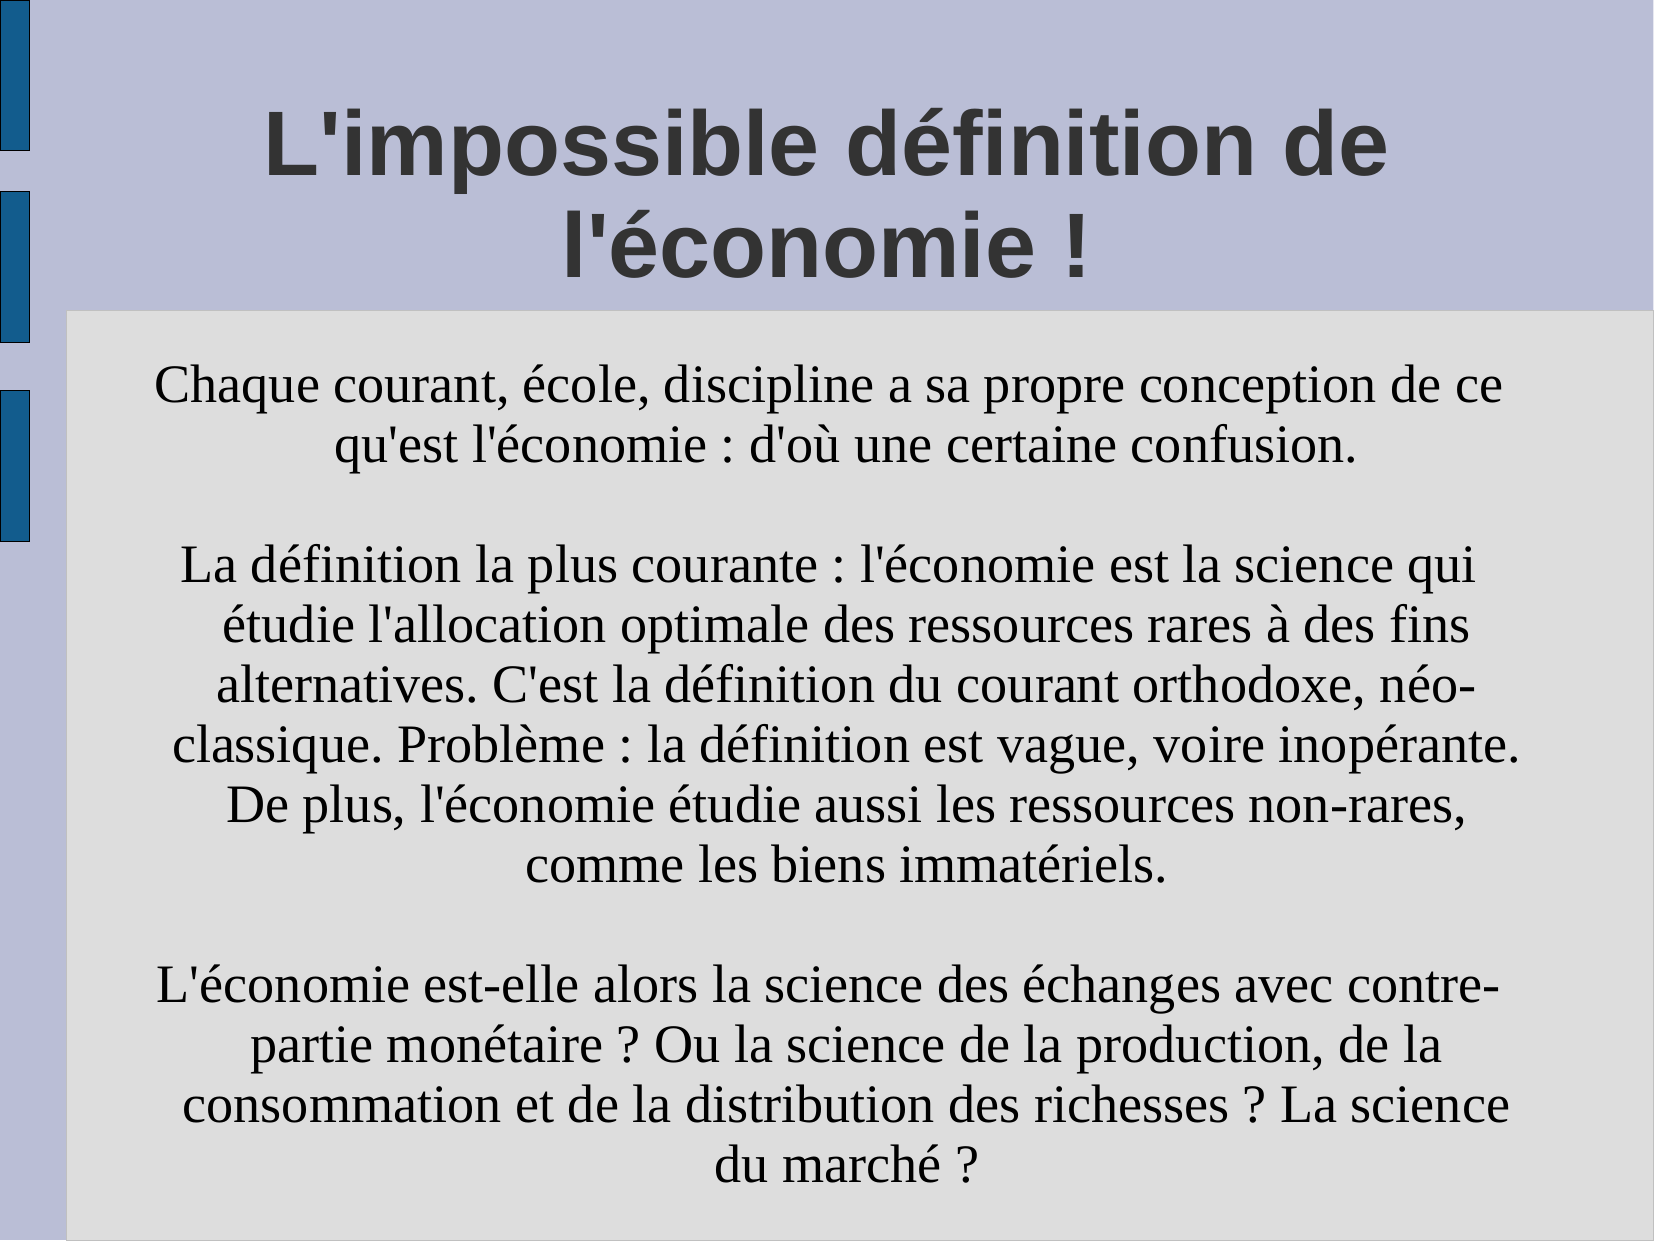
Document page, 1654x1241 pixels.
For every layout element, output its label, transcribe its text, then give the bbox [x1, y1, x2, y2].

subtitle Chaque courant, école, discipline a sa propre conception de ce qu'est l'économie : d'où une certaine confusion. La définition la plus courante : l'économie est la science qui étudie l'allocation optimale des ressources rares à des fins alternatives. C'est la définition du courant orthodoxe, néo-classique. Problème : la définition est vague, voire inopérante. De plus, l'économie étudie aussi les ressources non-rares, comme les biens immatériels. L'économie est-elle alors la science des échanges avec contre-partie monétaire ? Ou la science de la production, de la consommation et de la distribution des richesses ? La science du marché ? [123, 354, 1536, 1195]
title L'impossible définition de l'économie ! [121, 92, 1534, 298]
